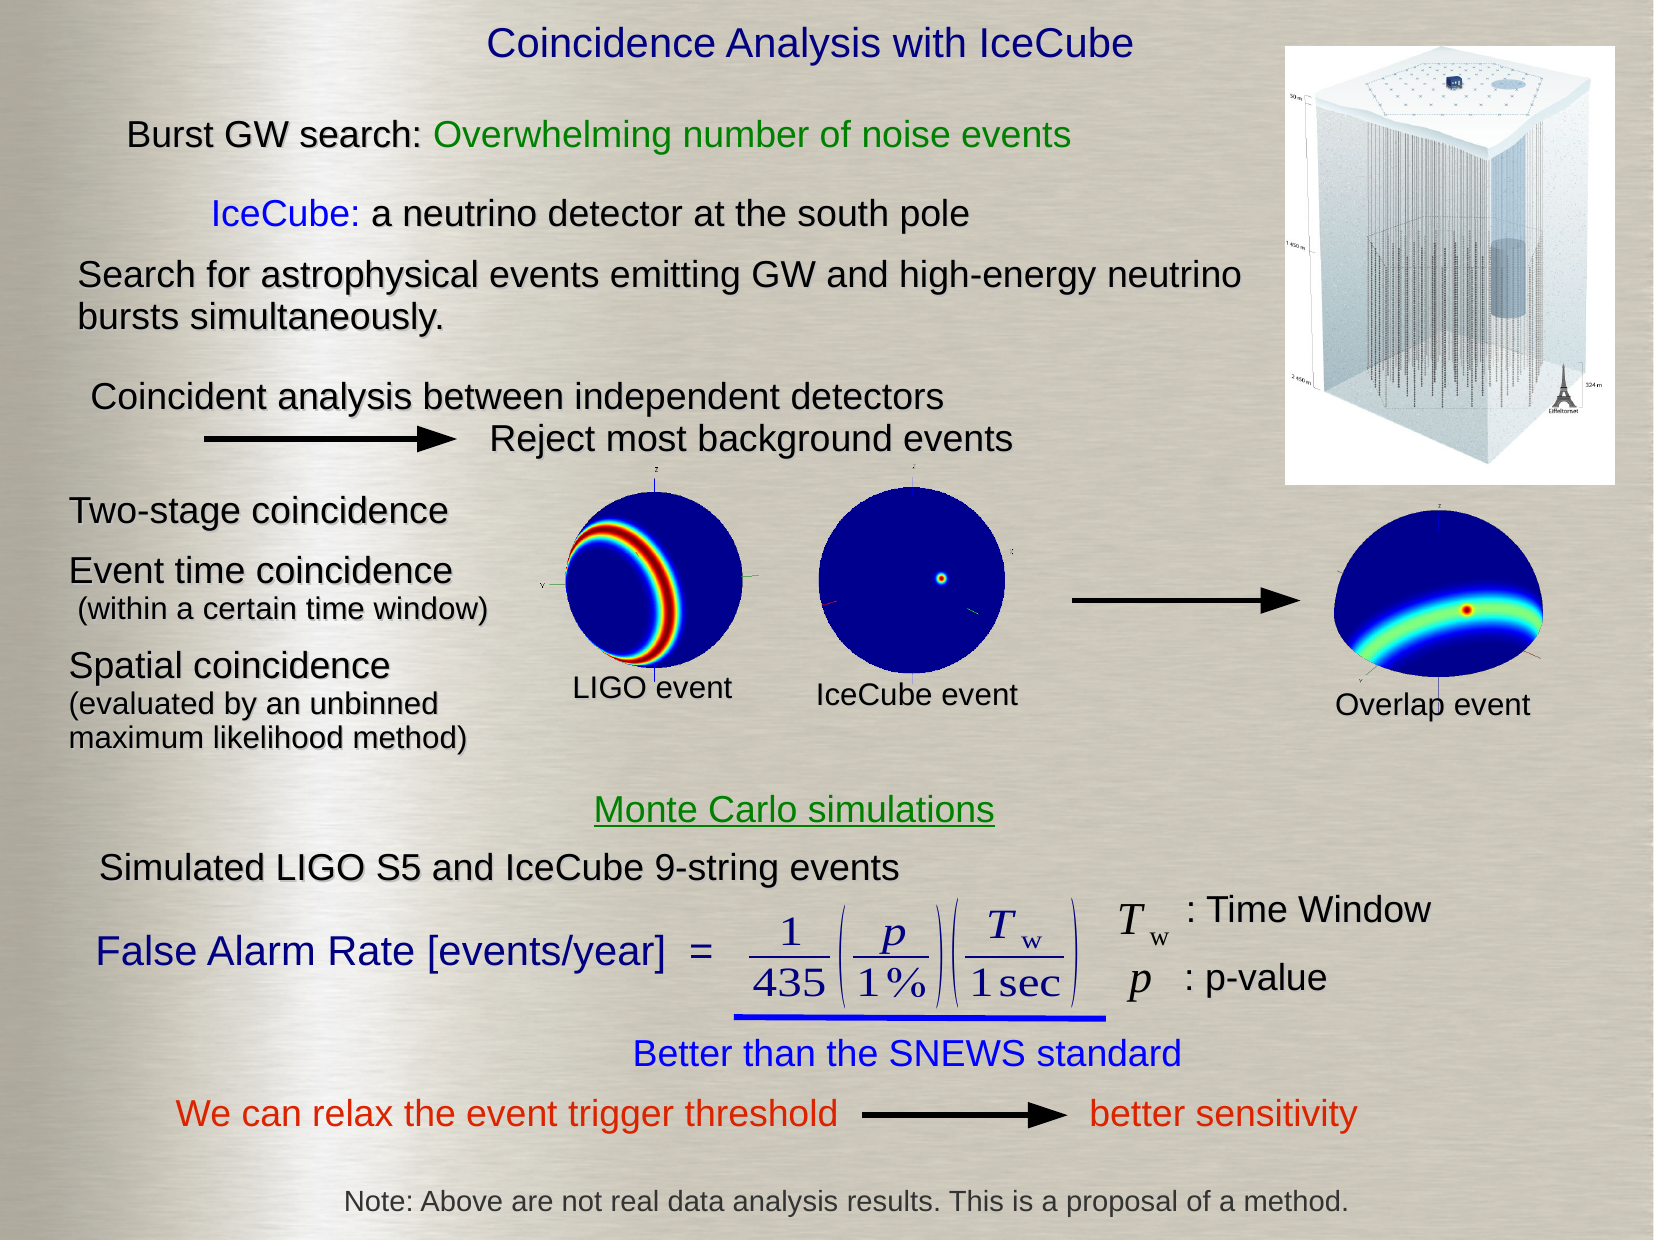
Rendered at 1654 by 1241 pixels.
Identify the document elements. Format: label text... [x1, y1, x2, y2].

text_box Coincident analysis between independent detectors Reject most background events [75, 368, 1032, 468]
text_box False Alarm Rate [events/year] = [80, 920, 739, 982]
text_box Burst GW search: Overwhelming number of noise events [111, 105, 1089, 163]
text_box : p-value [1169, 949, 1344, 1007]
text_box IceCube: a neutrino detector at the south pole [196, 184, 989, 242]
text_box Better than the SNEWS standard [617, 1025, 1199, 1083]
text_box Simulated LIGO S5 and IceCube 9-string events [84, 839, 918, 897]
chart [739, 896, 1087, 1012]
text_box LIGO event [557, 663, 744, 713]
chart [1110, 894, 1176, 1003]
text_box Coincidence Analysis with IceCube [471, 12, 1150, 74]
text_box Monte Carlo simulations [579, 781, 1013, 839]
text_box Overlap event [1320, 679, 1583, 739]
text_box Two-stage coincidence Event time coincidence (within a certain time window) Spatial coincidence (evaluated by an unbinned maximum likelihood method) [53, 482, 493, 763]
text_box Search for astrophysical events emitting GW and high-energy neutrino bursts simultaneously. [62, 246, 1262, 345]
text_box : Time Window [1171, 880, 1447, 938]
picture [0, 0, 1654, 1240]
text_box Note: Above are not real data analysis results. This is a proposal of a method. [329, 1178, 1342, 1226]
text_box IceCube event [801, 669, 1028, 719]
text_box We can relax the event trigger threshold better sensitivity [160, 1084, 1377, 1142]
